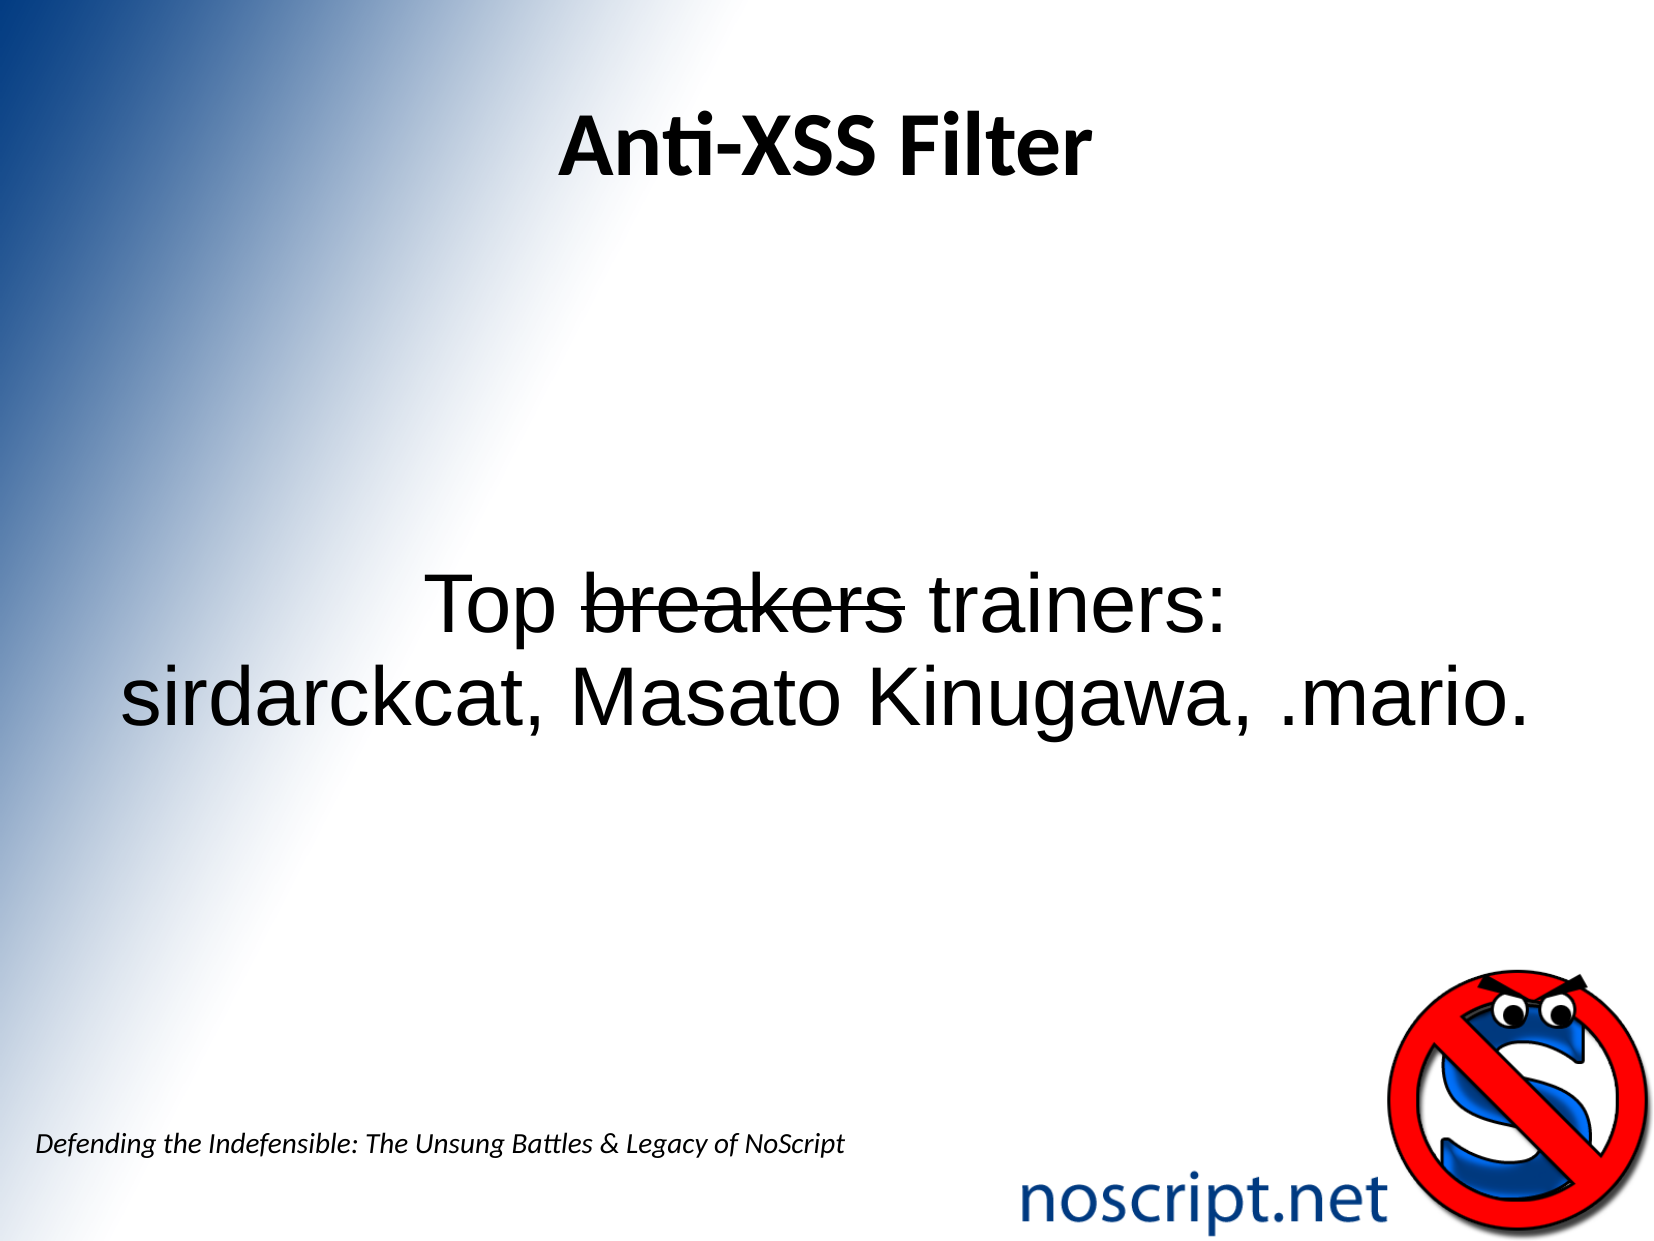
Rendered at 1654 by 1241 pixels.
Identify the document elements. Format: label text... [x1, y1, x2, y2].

subtitle Top breakers trainers: sirdarckcat, Masato Kinugawa, .mario. [82, 290, 1571, 1010]
title Anti-XSS Filter [82, 49, 1571, 257]
picture [0, 0, 1654, 1241]
